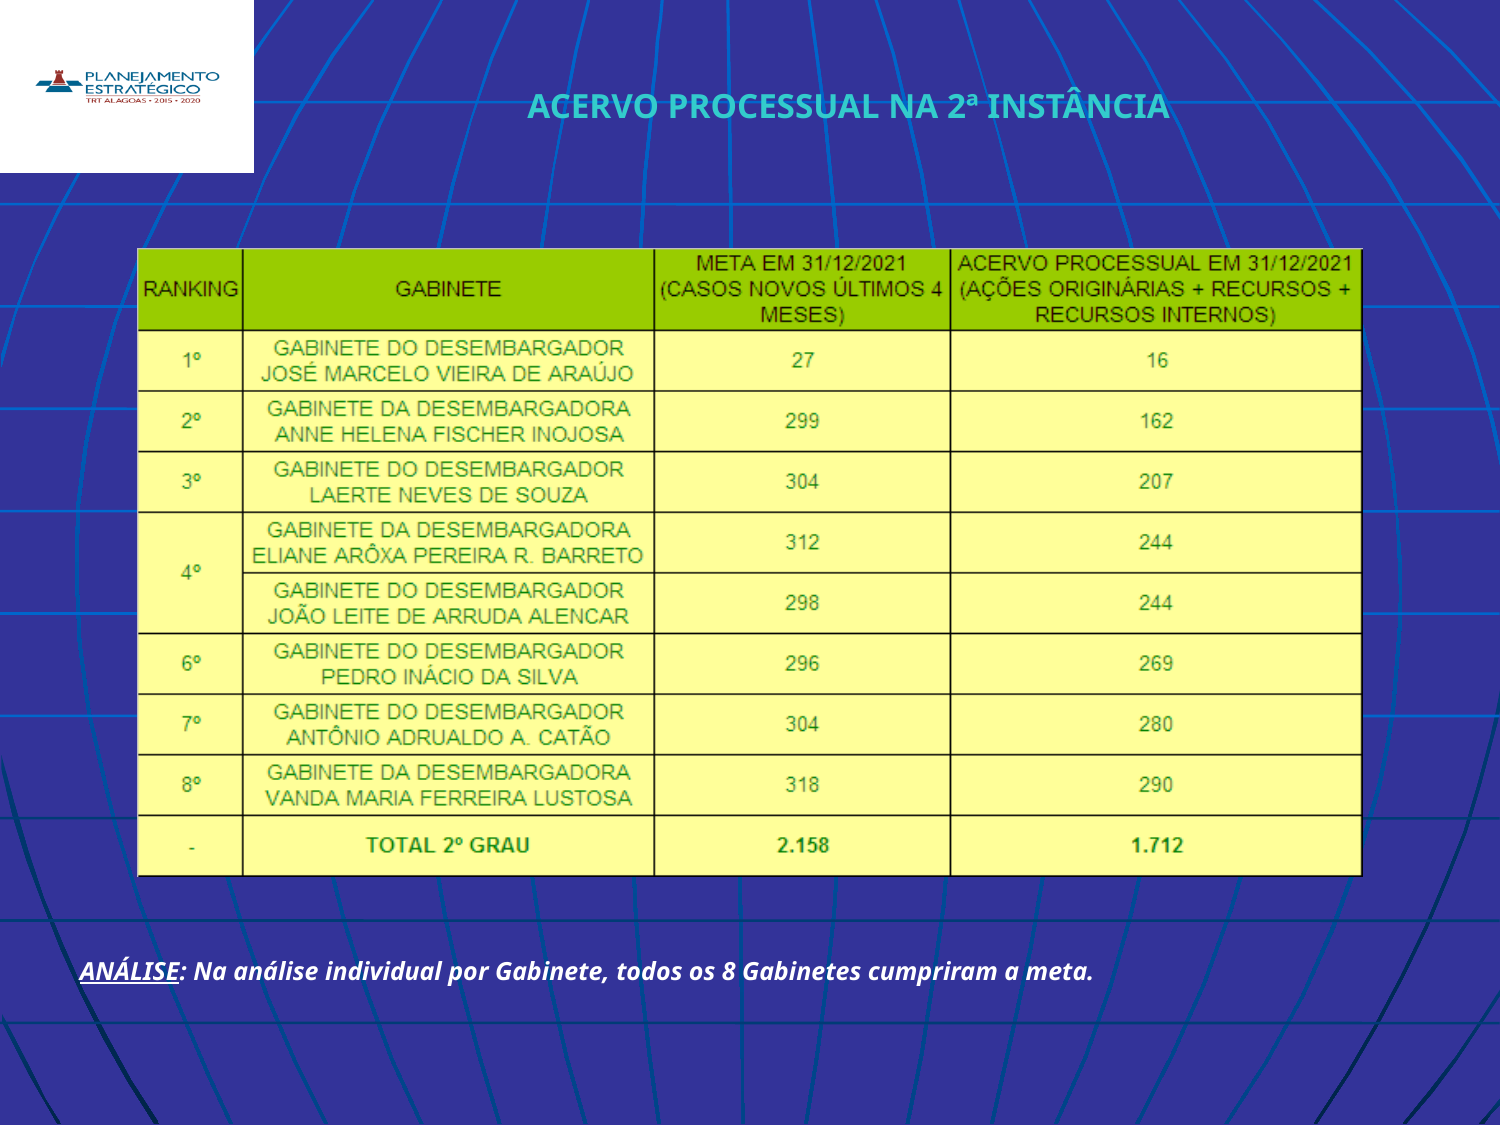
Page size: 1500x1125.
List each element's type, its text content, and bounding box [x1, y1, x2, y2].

picture [0, 0, 254, 173]
text_box ANÁLISE: Na análise individual por Gabinete, todos os 8 Gabinetes cumpriram a meta. [64, 947, 1471, 1125]
text_box ACERVO PROCESSUAL NA 2ª INSTÂNCIA [242, 78, 1448, 134]
picture [137, 248, 1363, 877]
